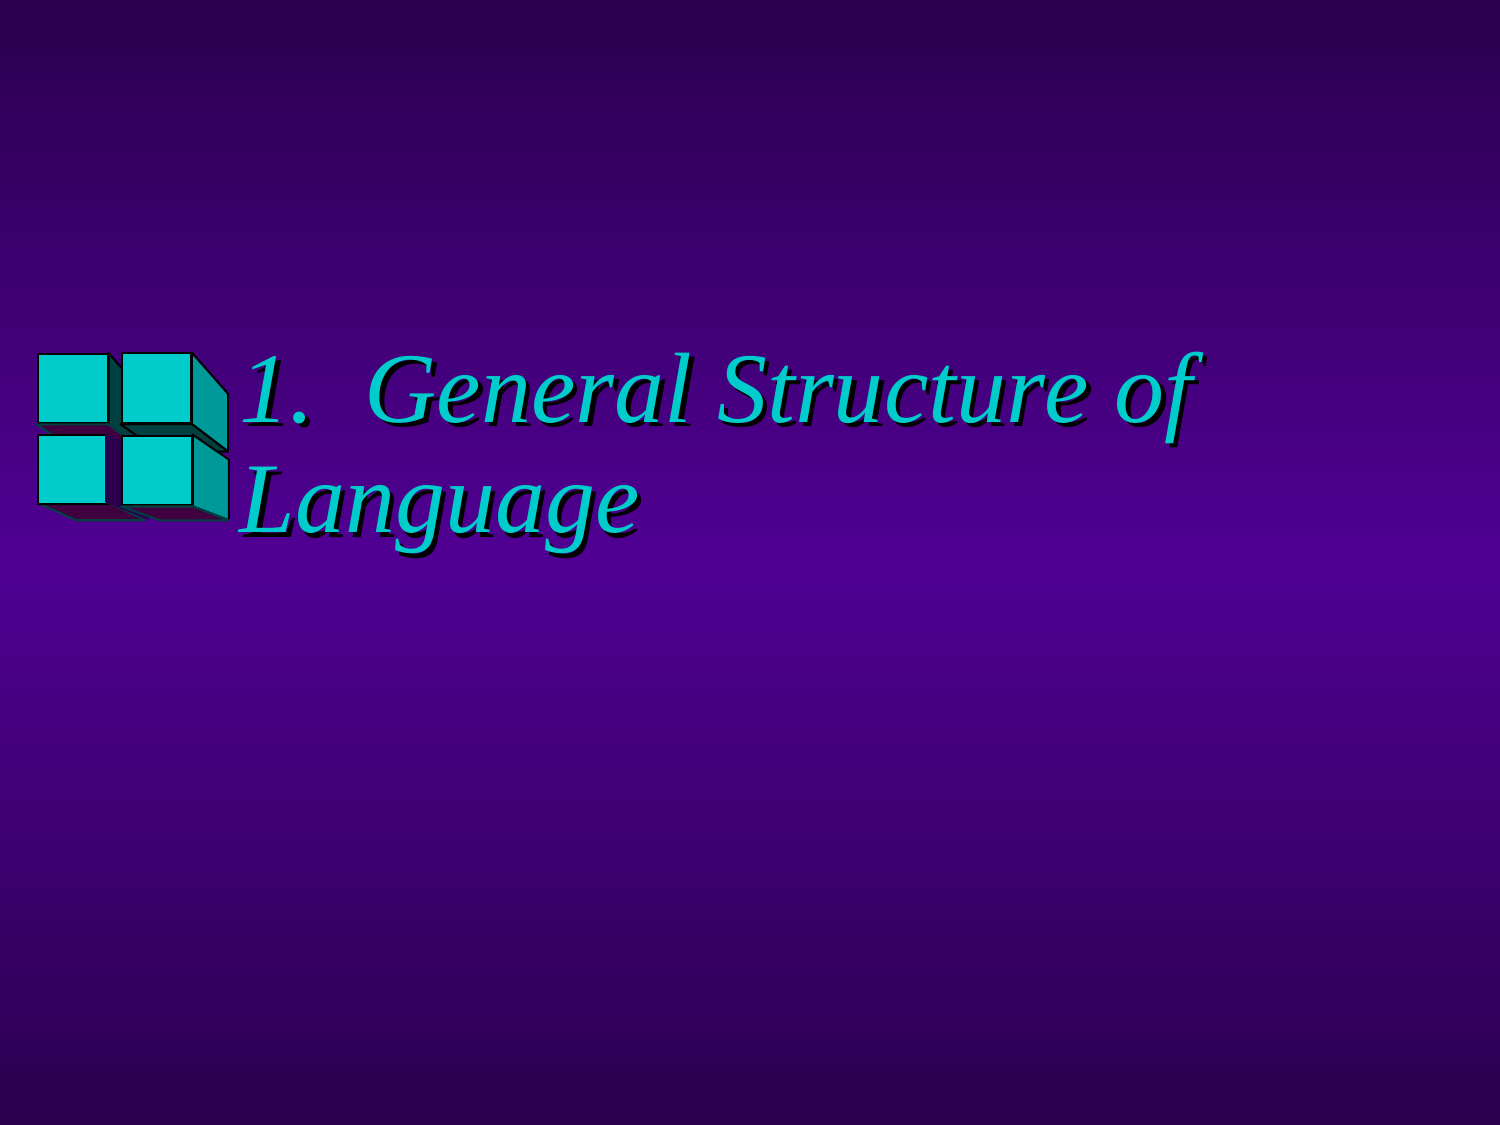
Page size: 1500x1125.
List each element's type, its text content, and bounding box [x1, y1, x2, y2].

title 1. General Structure of Language [224, 325, 1500, 563]
